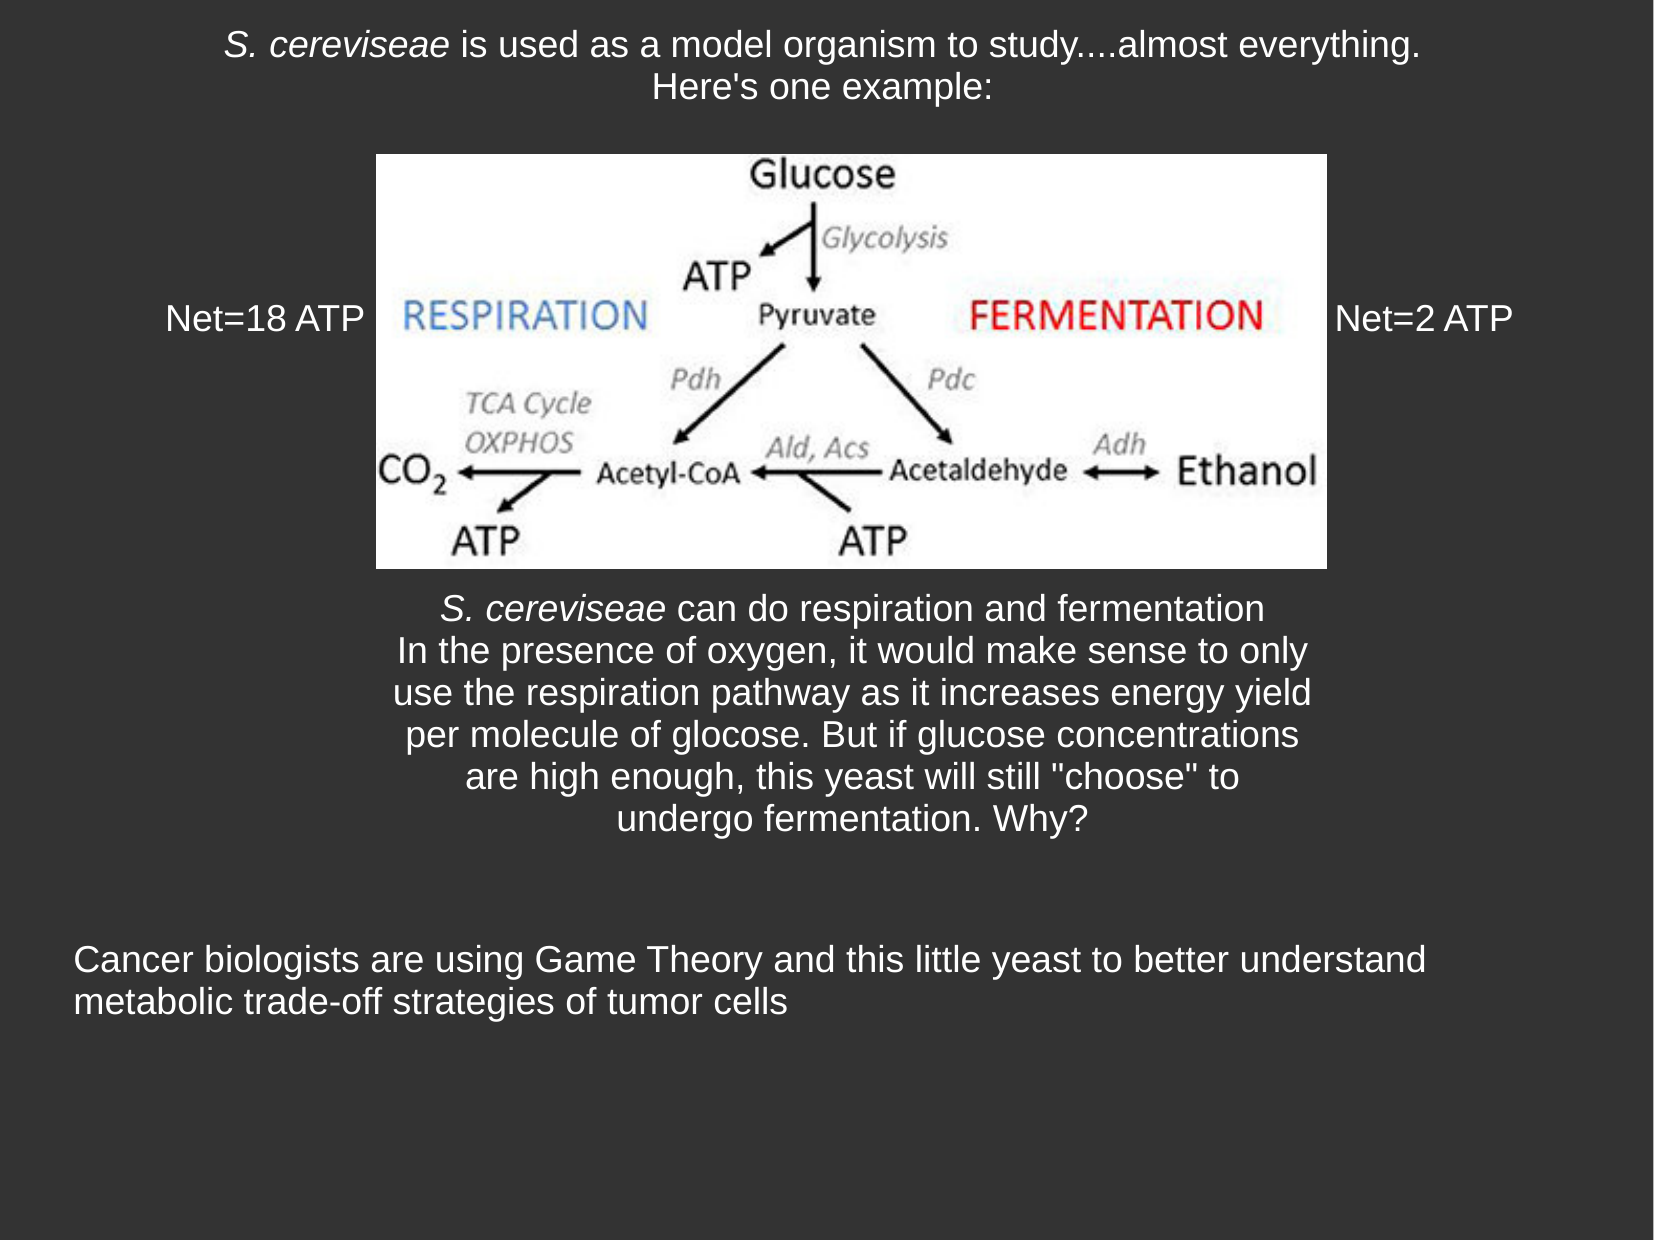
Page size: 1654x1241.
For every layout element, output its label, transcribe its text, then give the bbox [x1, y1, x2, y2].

text_box S. cereviseae is used as a model organism to study....almost everything. Here's one example: [13, 16, 1632, 116]
text_box Cancer biologists are using Game Theory and this little yeast to better understand metabolic trade-off strategies of tumor cells [58, 931, 1583, 1031]
text_box Net=2 ATP [1319, 289, 1561, 389]
picture [376, 154, 1327, 570]
text_box Net=18 ATP [150, 289, 392, 389]
text_box S. cereviseae can do respiration and fermentation In the presence of oxygen, it would make sense to only use the respiration pathway as it increases energy yield per molecule of glocose. But if glucose concentrations are high enough, this yeast will still "choose" to undergo fermentation. Why? [377, 579, 1329, 847]
